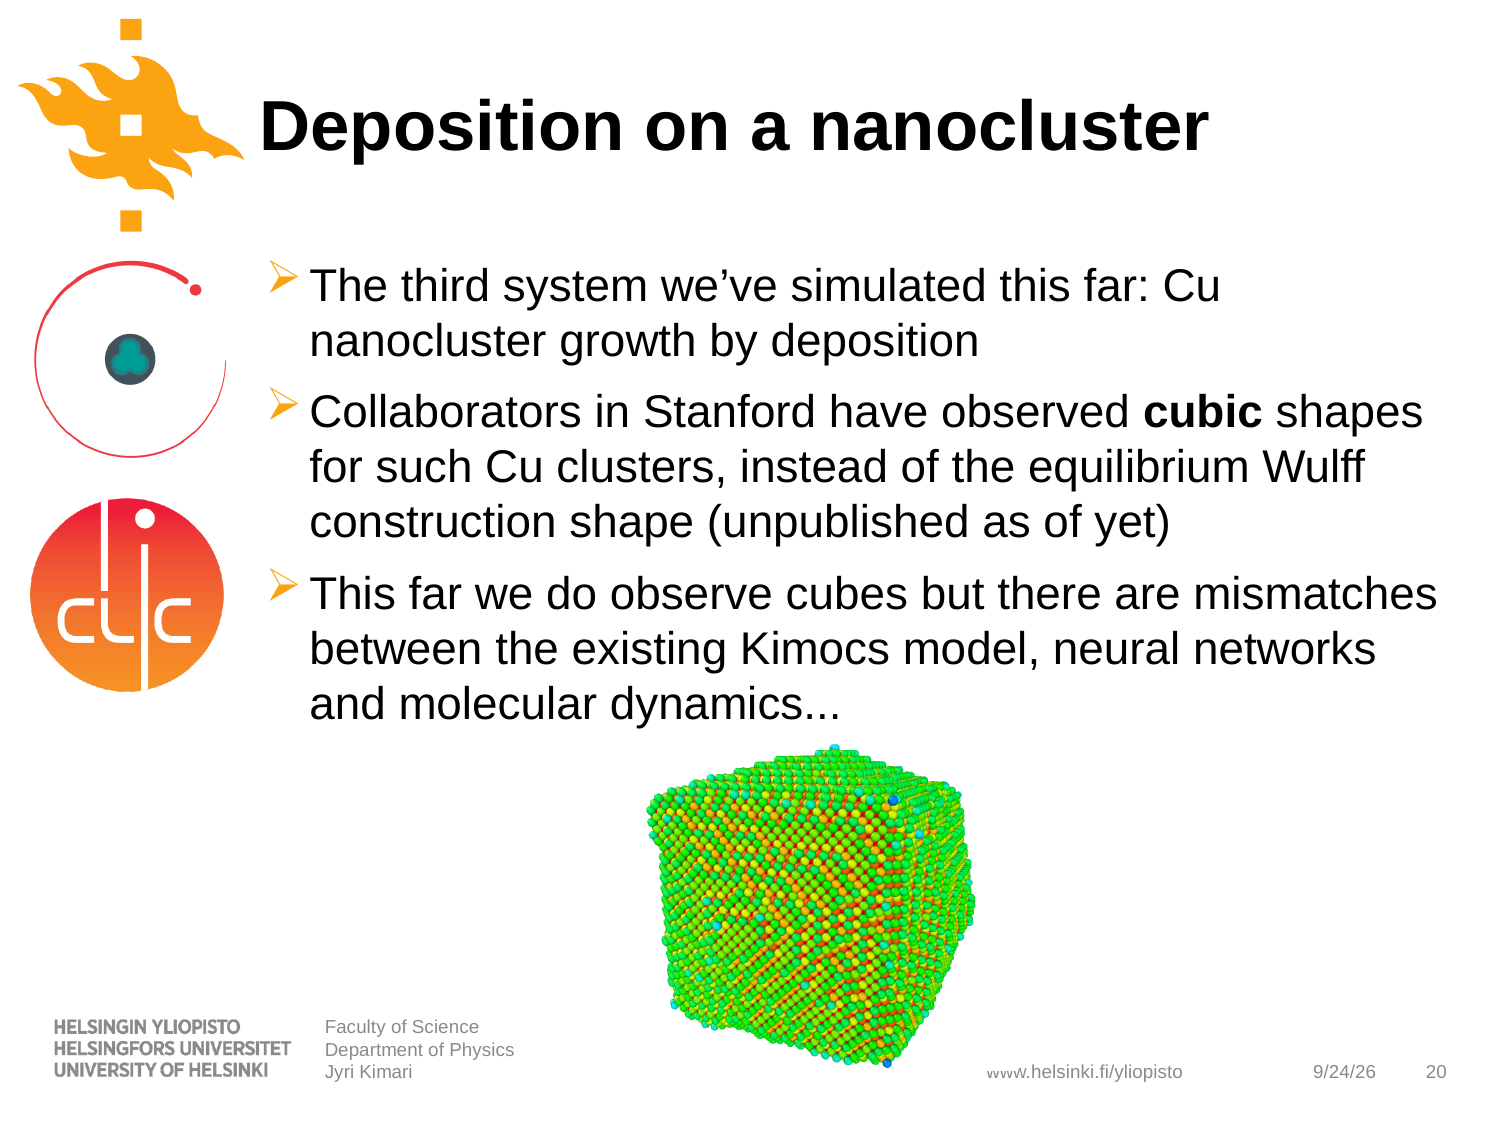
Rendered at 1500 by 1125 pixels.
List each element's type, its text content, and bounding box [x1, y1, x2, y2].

footer Faculty of Science Department of Physics Jyri Kimari [324, 1011, 750, 1083]
picture [579, 988, 1017, 1071]
slide_number 11/14/18 [1230, 1011, 1376, 1083]
list The third system we’ve simulated this far: Cu nanocluster growth by deposition Collaborators in Stanford have observed cubic shapes for such Cu clusters, instead of the equilibrium Wulff construction shape (unpublished as of yet) This far we do observe cubes but there are mismatches between the existing Kimocs model, neural networks and molecular dynamics... [265, 255, 1447, 988]
title Deposition on a nanocluster [259, 30, 1447, 214]
picture [53, 1017, 292, 1079]
slide_number 10 [1376, 1011, 1447, 1083]
picture [0, 255, 272, 740]
